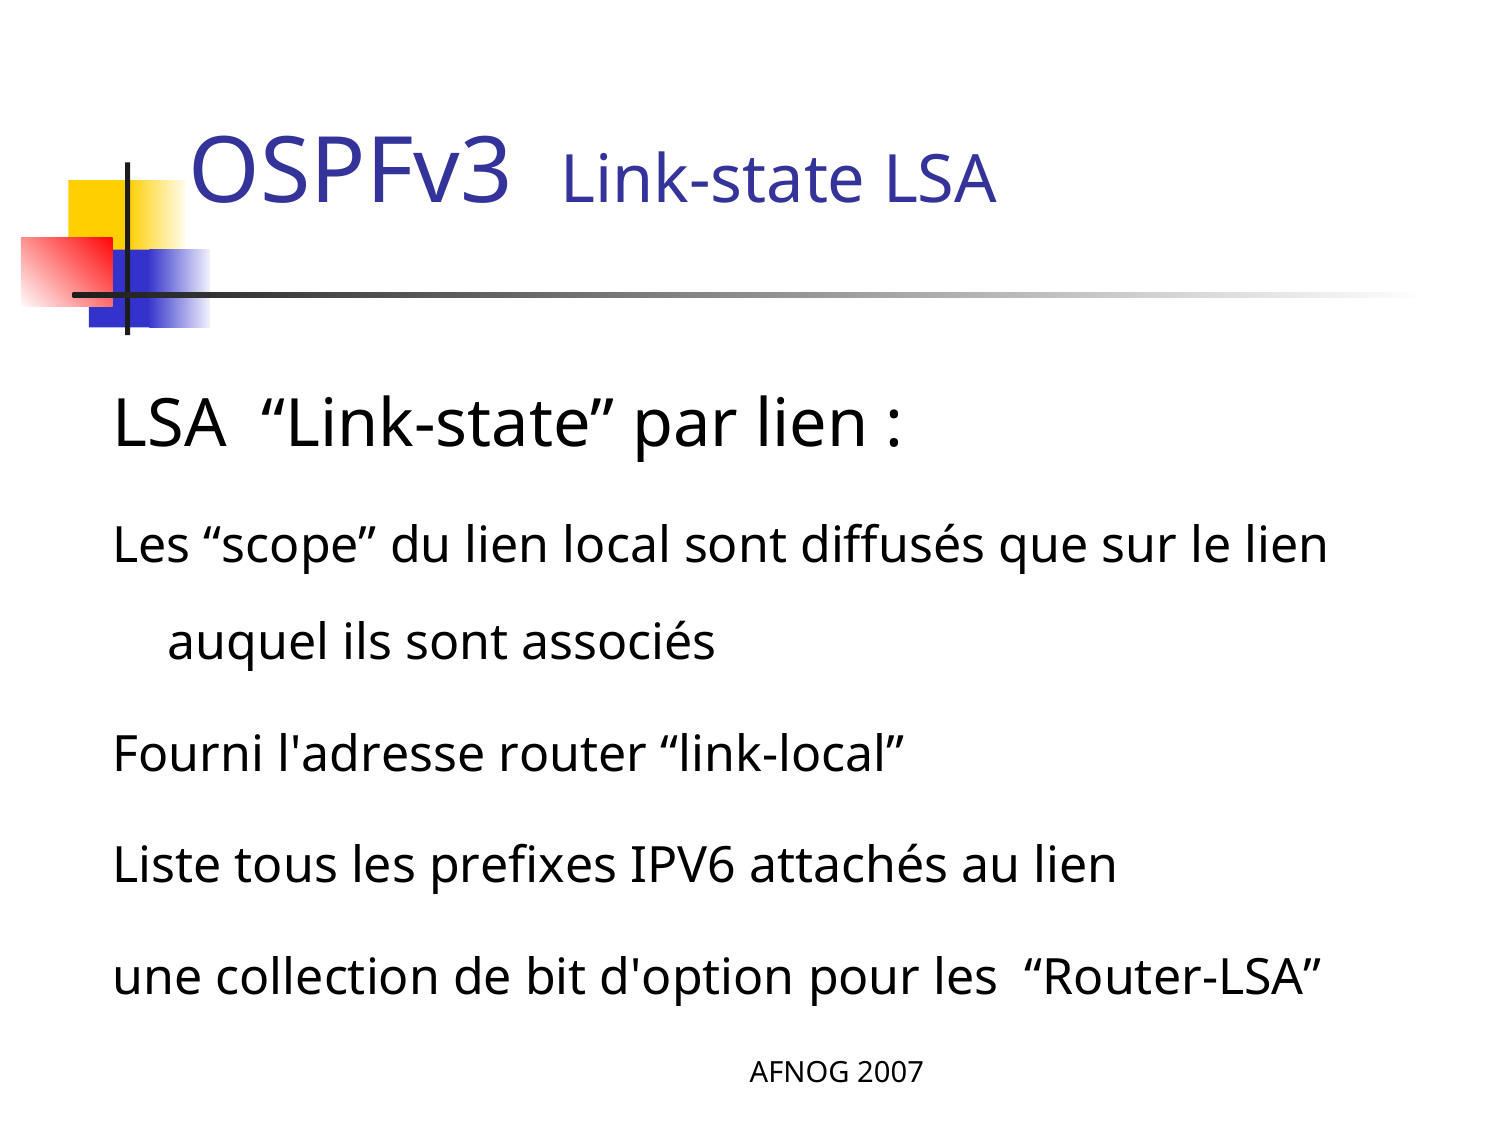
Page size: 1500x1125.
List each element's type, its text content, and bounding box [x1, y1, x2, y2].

list LSA “Link-state” par lien : Les “scope” du lien local sont diffusés que sur le lien auquel ils sont associés Fourni l'adresse router “link-local” Liste tous les prefixes IPV6 attachés au lien une collection de bit d'option pour les “Router-LSA” [112, 337, 1388, 1014]
title OSPFv3 Link-state LSA [188, 35, 1468, 276]
